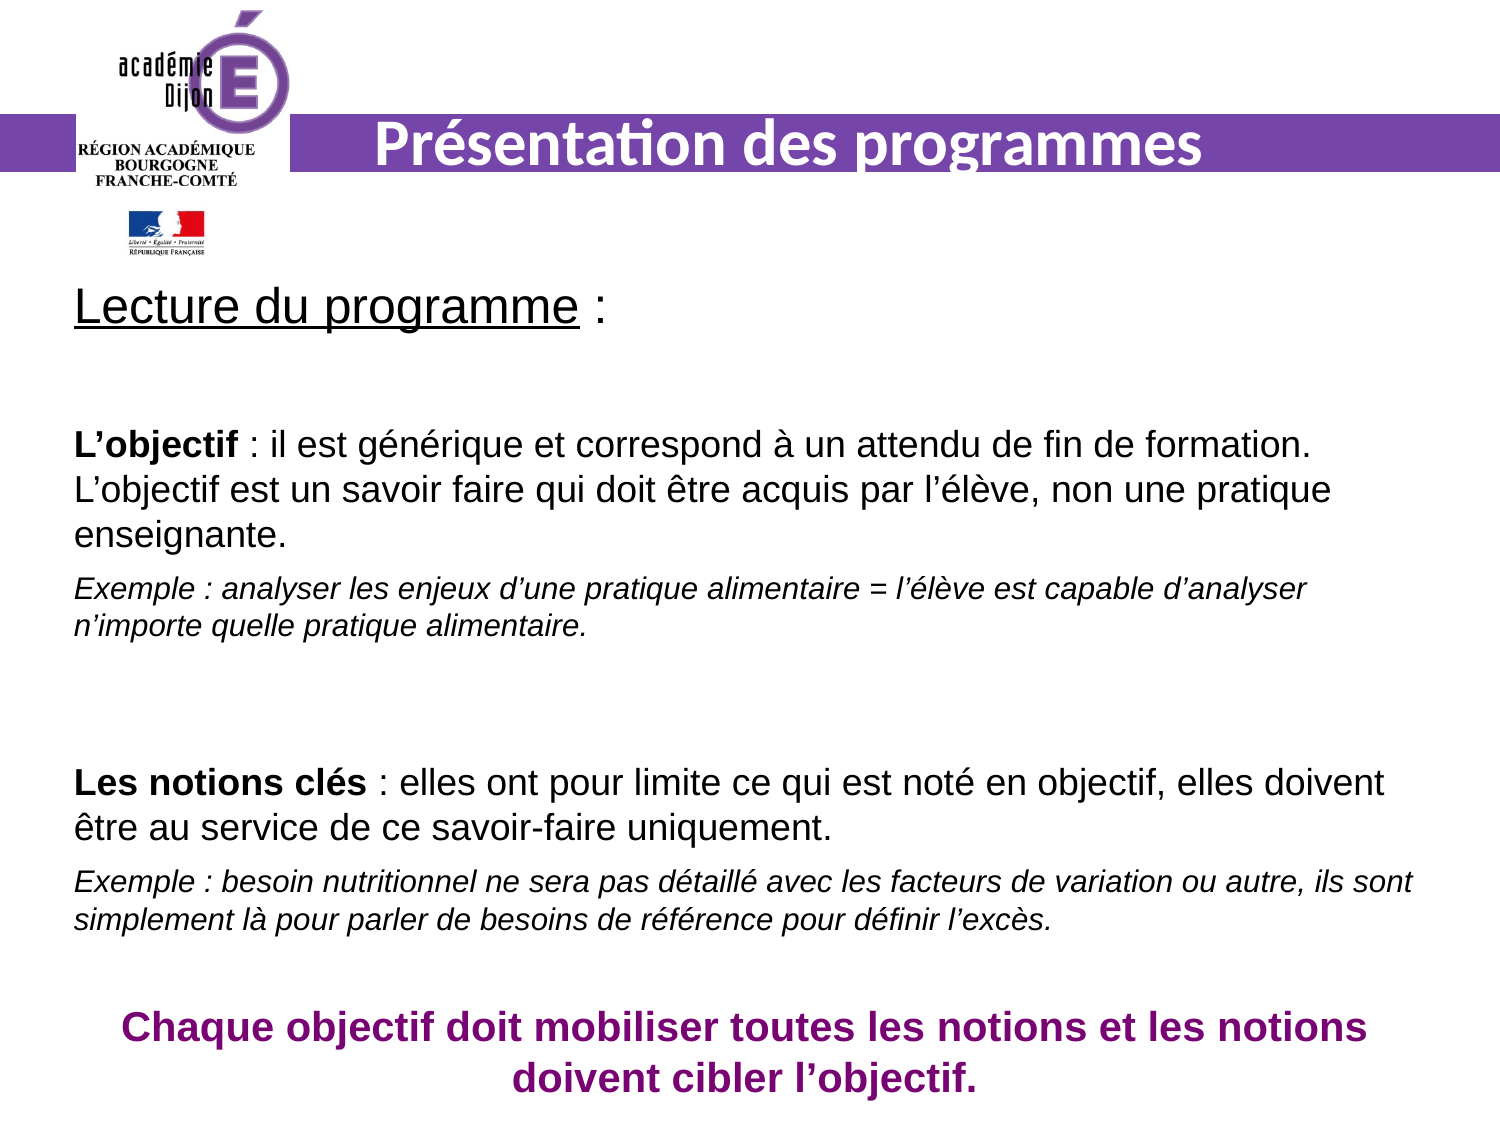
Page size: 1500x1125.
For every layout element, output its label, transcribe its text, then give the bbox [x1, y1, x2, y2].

text_box Lecture du programme : L’objectif : il est générique et correspond à un attendu de fin de formation. L’objectif est un savoir faire qui doit être acquis par l’élève, non une pratique enseignante. Exemple : analyser les enjeux d’une pratique alimentaire = l’élève est capable d’analyser n’importe quelle pratique alimentaire. Les notions clés : elles ont pour limite ce qui est noté en objectif, elles doivent être au service de ce savoir-faire uniquement. Exemple : besoin nutritionnel ne sera pas détaillé avec les facteurs de variation ou autre, ils sont simplement là pour parler de besoins de référence pour définir l’excès. Chaque objectif doit mobiliser toutes les notions et les notions doivent cibler l’objectif. [59, 266, 1438, 1005]
text_box Présentation des programmes [360, 45, 1425, 232]
